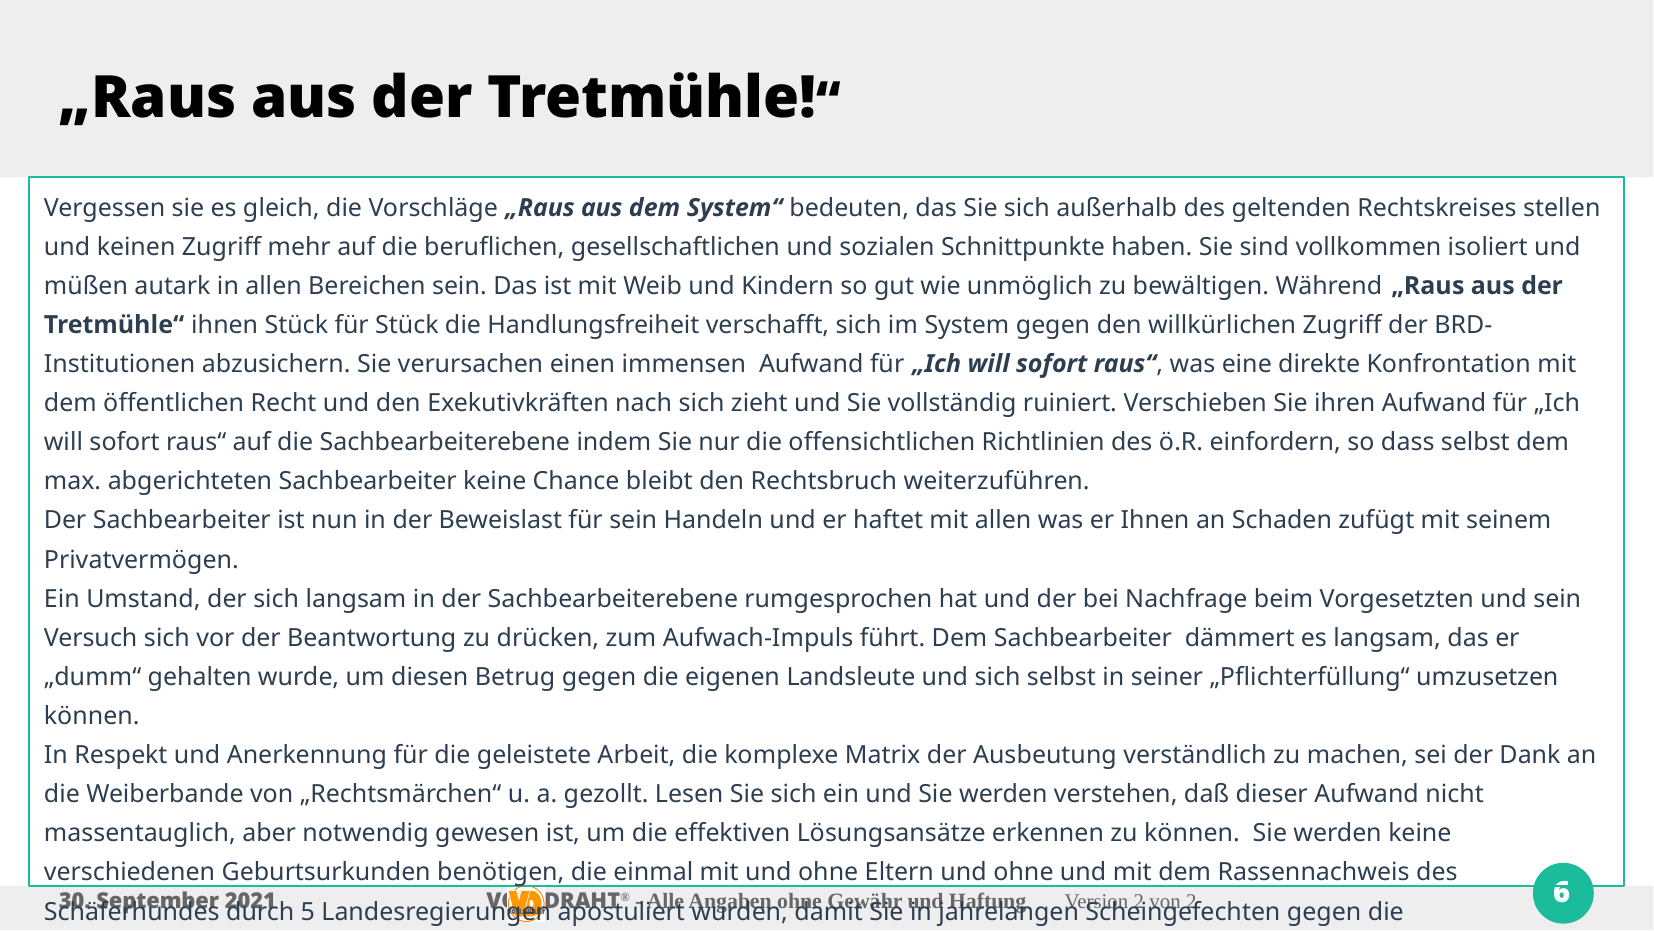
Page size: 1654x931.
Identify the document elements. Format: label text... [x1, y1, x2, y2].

text_box Vergessen sie es gleich, die Vorschläge „Raus aus dem System“ bedeuten, das Sie sich außerhalb des geltenden Rechtskreises stellen und keinen Zugriff mehr auf die beruflichen, gesellschaftlichen und sozialen Schnittpunkte haben. Sie sind vollkommen isoliert und müßen autark in allen Bereichen sein. Das ist mit Weib und Kindern so gut wie unmöglich zu bewältigen. Während „Raus aus der Tretmühle“ ihnen Stück für Stück die Handlungsfreiheit verschafft, sich im System gegen den willkürlichen Zugriff der BRD-Institutionen abzusichern. Sie verursachen einen immensen Aufwand für „Ich will sofort raus“, was eine direkte Konfrontation mit dem öffentlichen Recht und den Exekutivkräften nach sich zieht und Sie vollständig ruiniert. Verschieben Sie ihren Aufwand für „Ich will sofort raus“ auf die Sachbearbeiterebene indem Sie nur die offensichtlichen Richtlinien des ö.R. einfordern, so dass selbst dem max. abgerichteten Sachbearbeiter keine Chance bleibt den Rechtsbruch weiterzuführen. Der Sachbearbeiter ist nun in der Beweislast für sein Handeln und er haftet mit allen was er Ihnen an Schaden zufügt mit seinem Privatvermögen. Ein Umstand, der sich langsam in der Sachbearbeiterebene rumgesprochen hat und der bei Nachfrage beim Vorgesetzten und sein Versuch sich vor der Beantwortung zu drücken, zum Aufwach-Impuls führt. Dem Sachbearbeiter dämmert es langsam, das er „dumm“ gehalten wurde, um diesen Betrug gegen die eigenen Landsleute und sich selbst in seiner „Pflichterfüllung“ umzusetzen können. In Respekt und Anerkennung für die geleistete Arbeit, die komplexe Matrix der Ausbeutung verständlich zu machen, sei der Dank an die Weiberbande von „Rechtsmärchen“ u. a. gezollt. Lesen Sie sich ein und Sie werden verstehen, daß dieser Aufwand nicht massentauglich, aber notwendig gewesen ist, um die effektiven Lösungsansätze erkennen zu können. Sie werden keine verschiedenen Geburtsurkunden benötigen, die einmal mit und ohne Eltern und ohne und mit dem Rassennachweis des Schäferhundes durch 5 Landesregierungen apostuliert wurden, damit Sie in jahrelangen Scheingefechten gegen die beratungsresistenten Sachbearbeiter alle Nervenund Ihr gesamtes Vermögen verlieren, um dann festzustellen, dass Ihre Frau und Ihre Kinder längst ausgewandert sind, ohne das Sie einen Schritt „Raus aus dem System“ geschafft haben. Hinweis: Das bis zum Höhepunkt des Genozids im April 2023 , die Sachbearbeiter, medizinisches Pflegepersonal, Polizisten eben die Geimpften (Corona-Zombies) sukzessive verrecken und die Bearbeitung der Sozialleistungen bis Ende 2022 eingestellt wird. The walking death is started. [29, 177, 1624, 886]
picture [507, 887, 545, 922]
title „Raus aus der Tretmühle!“ [58, 29, 1595, 148]
picture [507, 915, 517, 922]
picture [510, 908, 517, 918]
